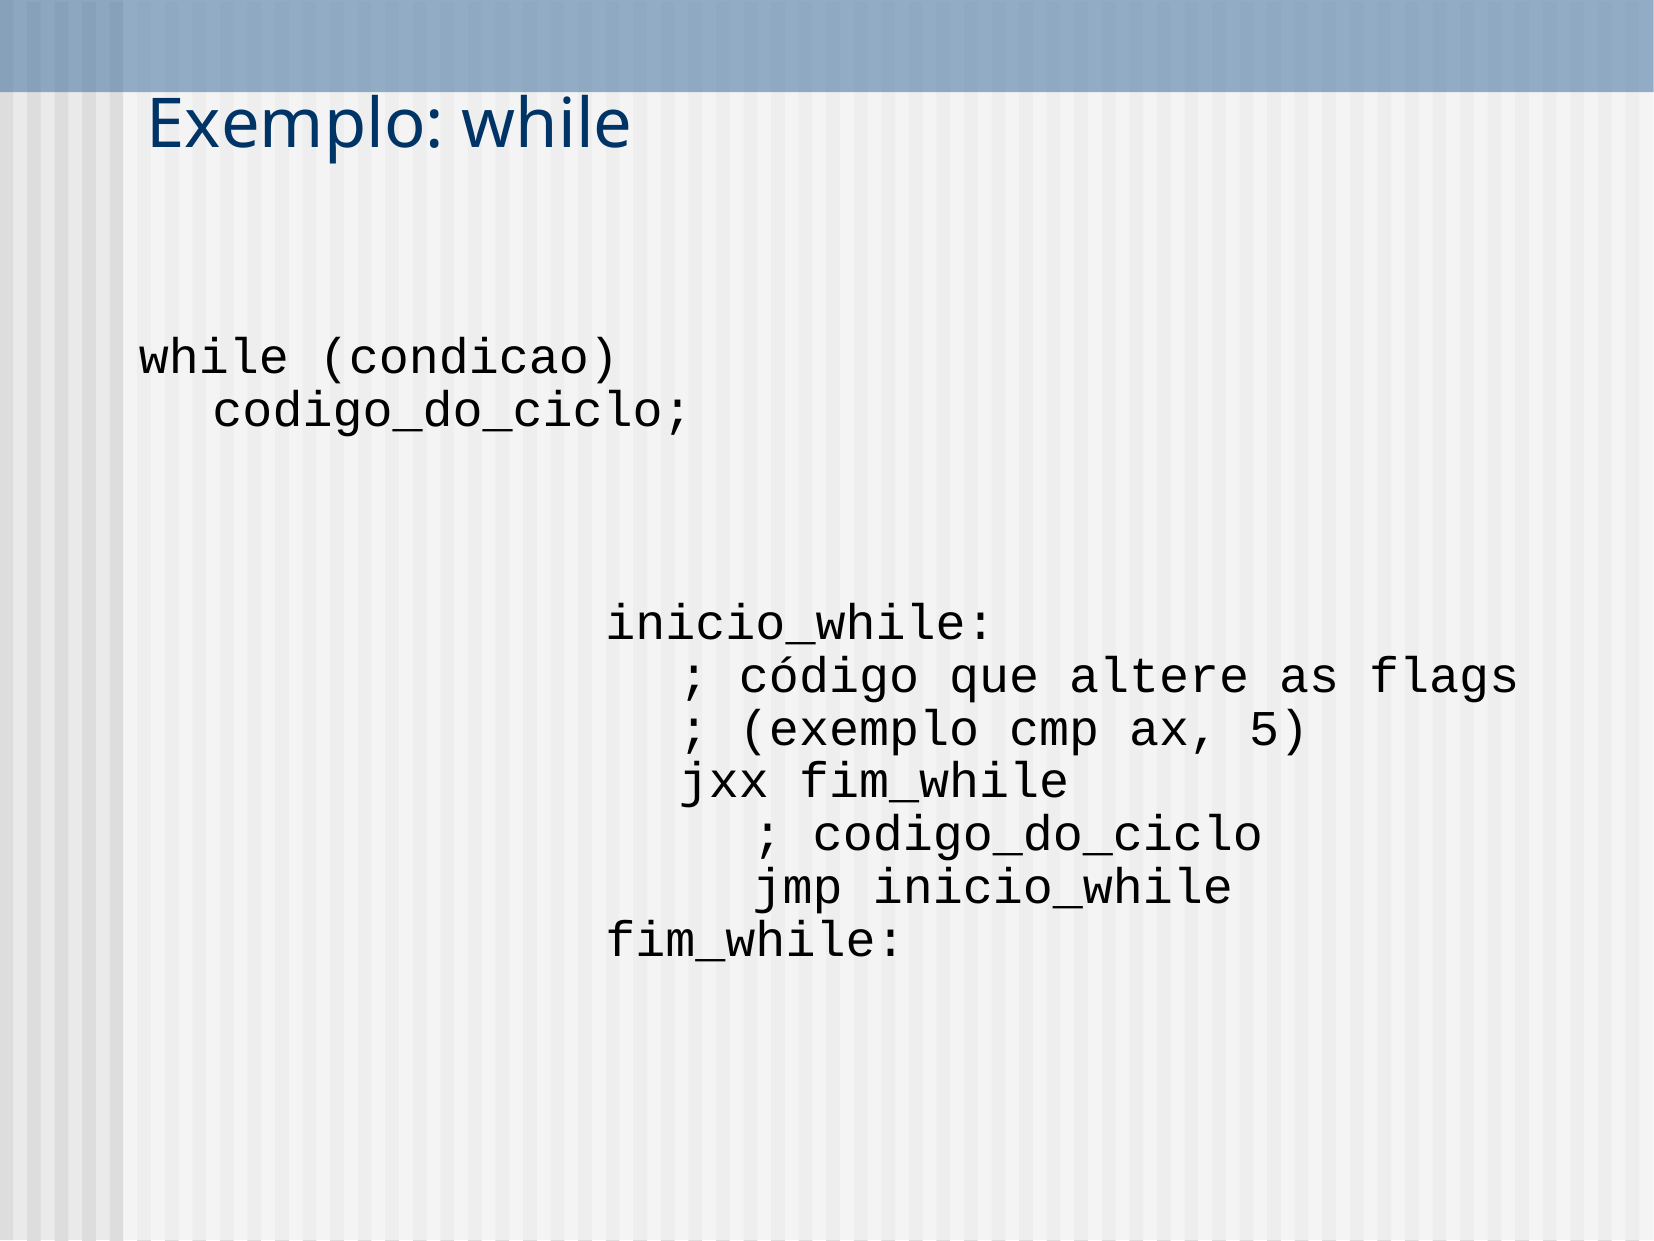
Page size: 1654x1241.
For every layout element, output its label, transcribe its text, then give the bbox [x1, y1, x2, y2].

text_box while (condicao) codigo_do_ciclo; [124, 324, 774, 502]
text_box inicio_while: ; código que altere as flags ; (exemplo cmp ax, 5) jxx fim_while ; codigo_do_ciclo jmp inicio_while fim_while: [590, 590, 1565, 959]
title Exemplo: while [146, 29, 1536, 212]
